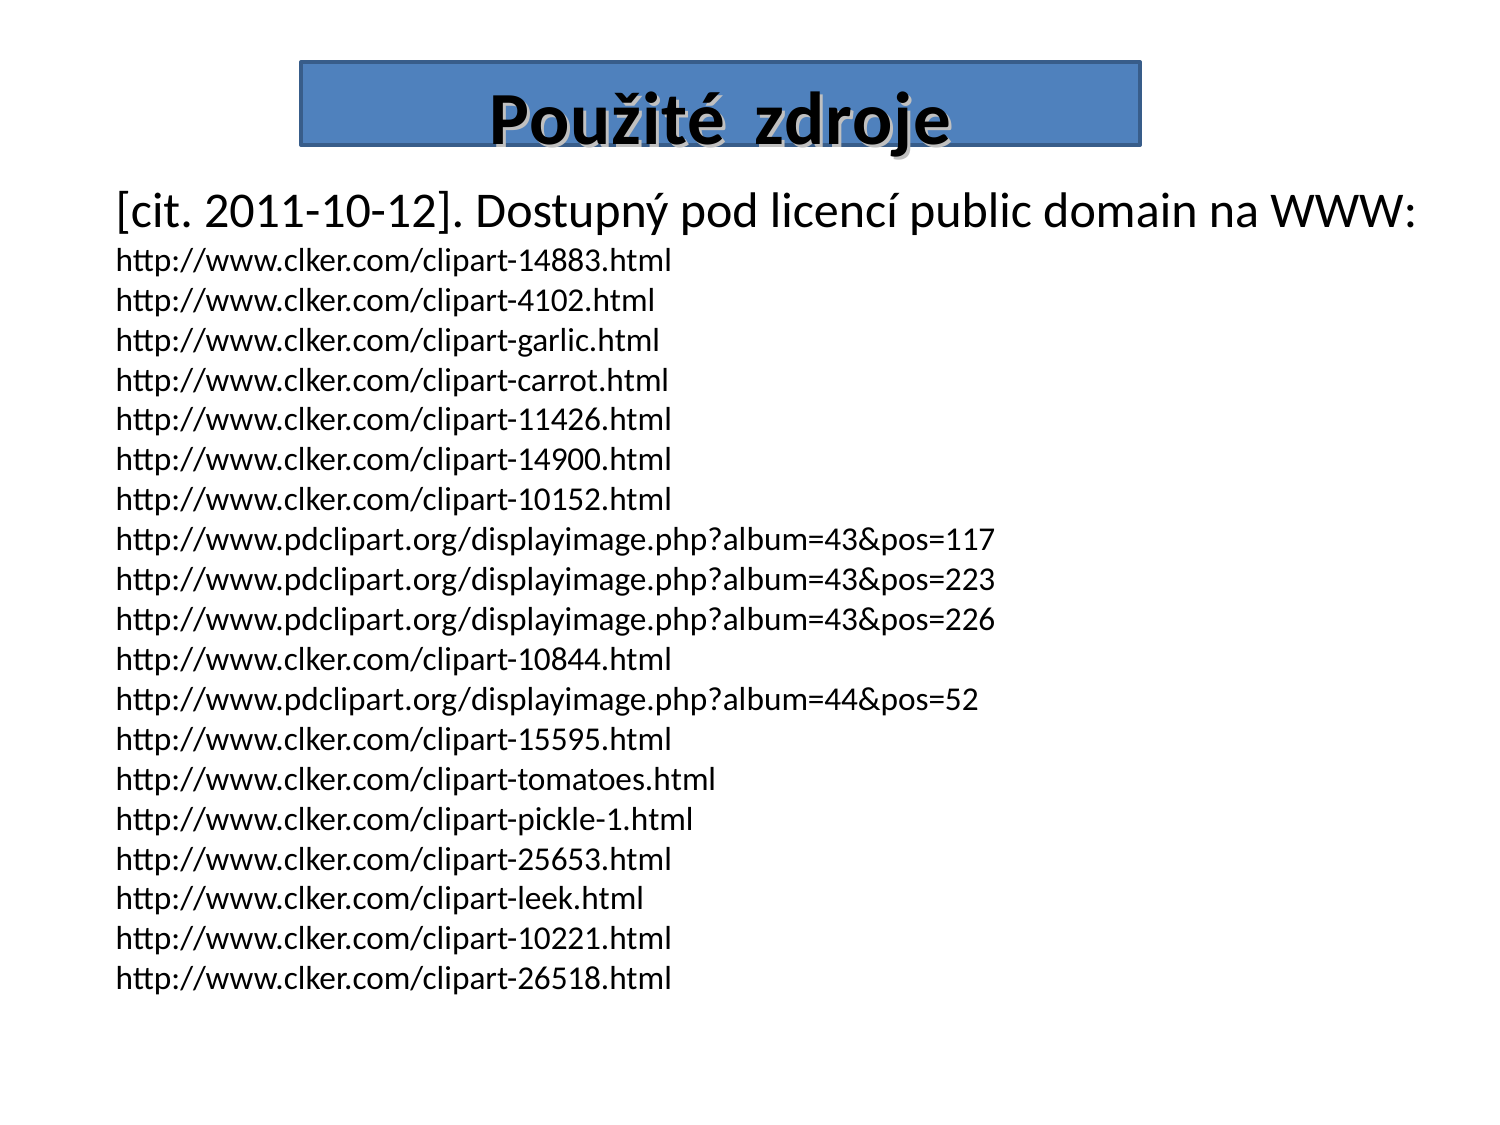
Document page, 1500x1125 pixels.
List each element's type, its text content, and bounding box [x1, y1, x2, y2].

text_box Použité zdroje [301, 62, 1140, 125]
text_box [cit. 2011-10-12]. Dostupný pod licencí public domain na WWW: http://www.clker.com/clipart-14883.html http://www.clker.com/clipart-4102.html http://www.clker.com/clipart-garlic.html http://www.clker.com/clipart-carrot.html http://www.clker.com/clipart-11426.html http://www.clker.com/clipart-14900.html http://www.clker.com/clipart-10152.html http://www.pdclipart.org/displayimage.php?album=43&pos=117 http://www.pdclipart.org/displayimage.php?album=43&pos=223 http://www.pdclipart.org/displayimage.php?album=43&pos=226 http://www.clker.com/clipart-10844.html http://www.pdclipart.org/displayimage.php?album=44&pos=52 http://www.clker.com/clipart-15595.html http://www.clker.com/clipart-tomatoes.html http://www.clker.com/clipart-pickle-1.html http://www.clker.com/clipart-25653.html http://www.clker.com/clipart-leek.html http://www.clker.com/clipart-10221.html http://www.clker.com/clipart-26518.html [101, 125, 1447, 1124]
